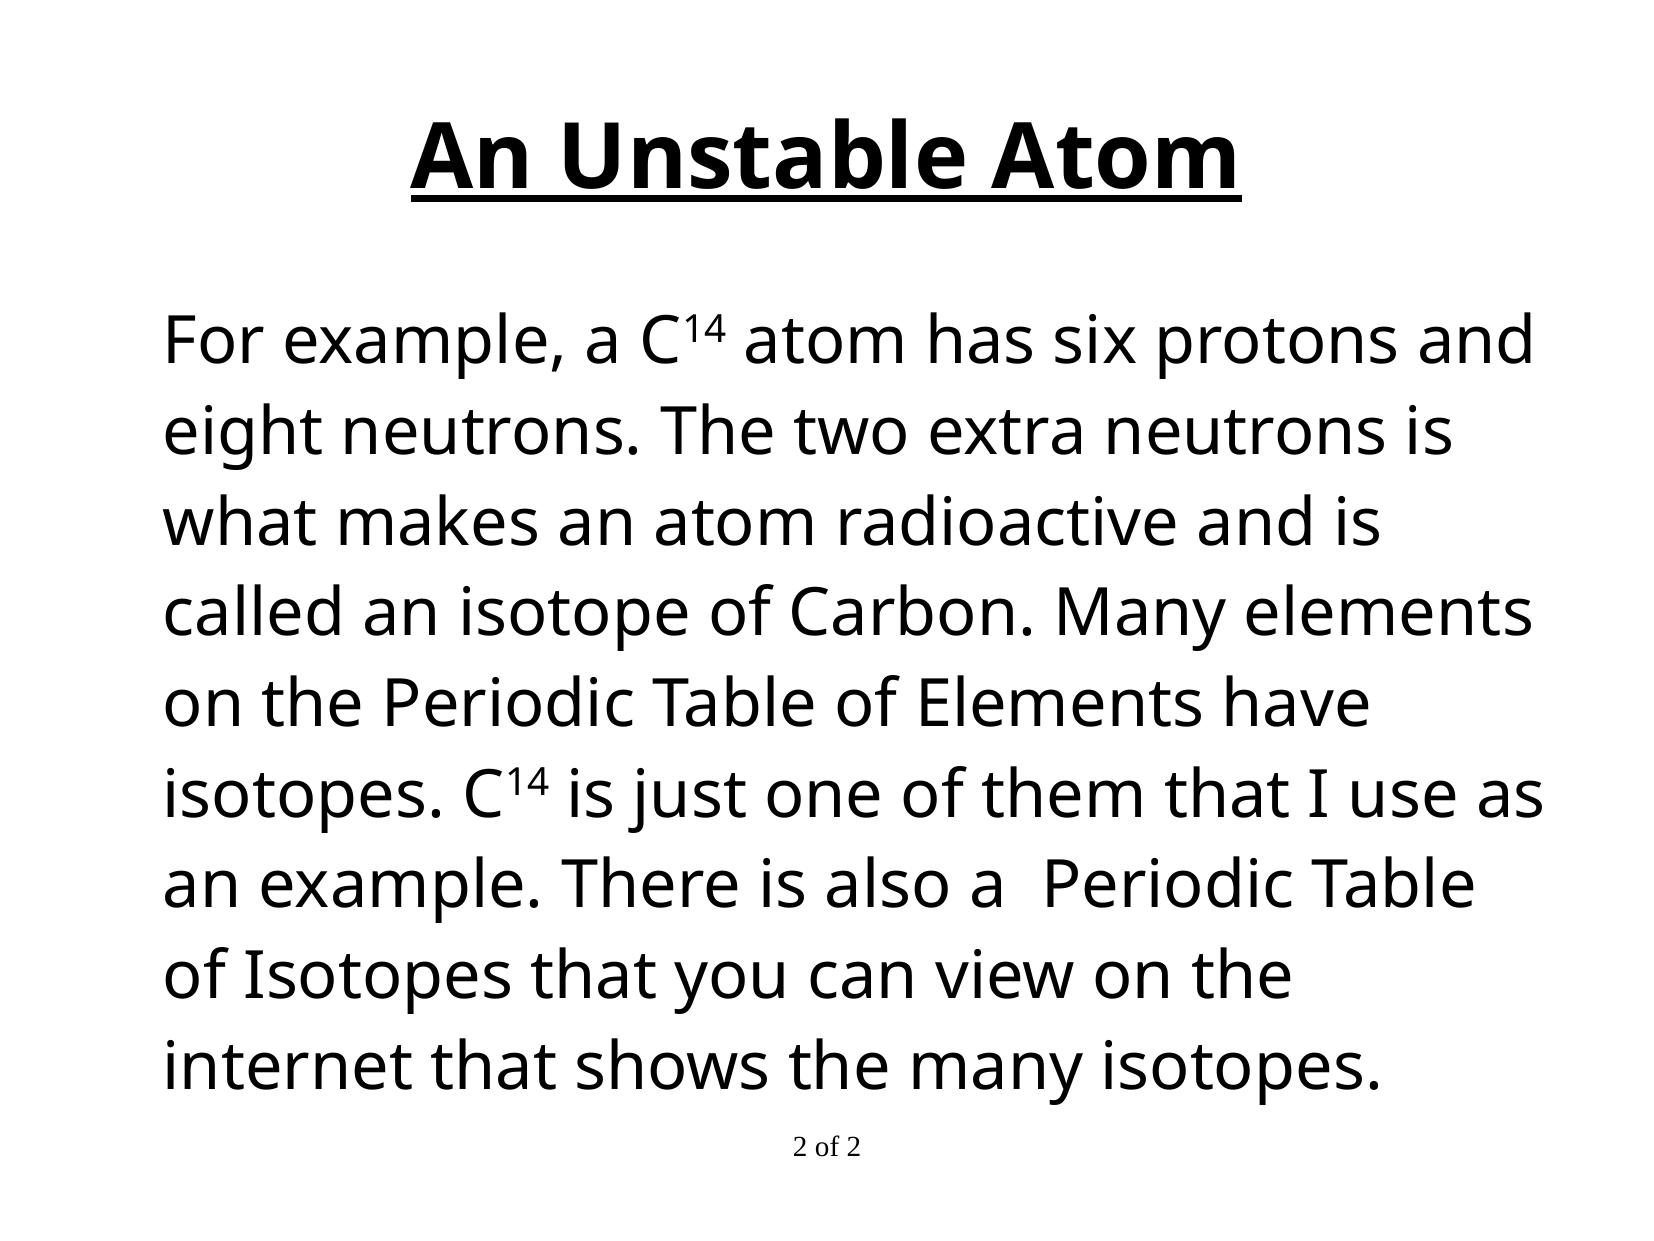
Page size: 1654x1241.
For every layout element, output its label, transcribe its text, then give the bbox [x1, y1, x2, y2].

text_box For example, a C14 atom has six protons and eight neutrons. The two extra neutrons is what makes an atom radioactive and is called an isotope of Carbon. Many elements on the Periodic Table of Elements have isotopes. C14 is just one of them that I use as an example. There is also a Periodic Table of Isotopes that you can view on the internet that shows the many isotopes. [147, 284, 1568, 1094]
title An Unstable Atom [82, 49, 1571, 257]
